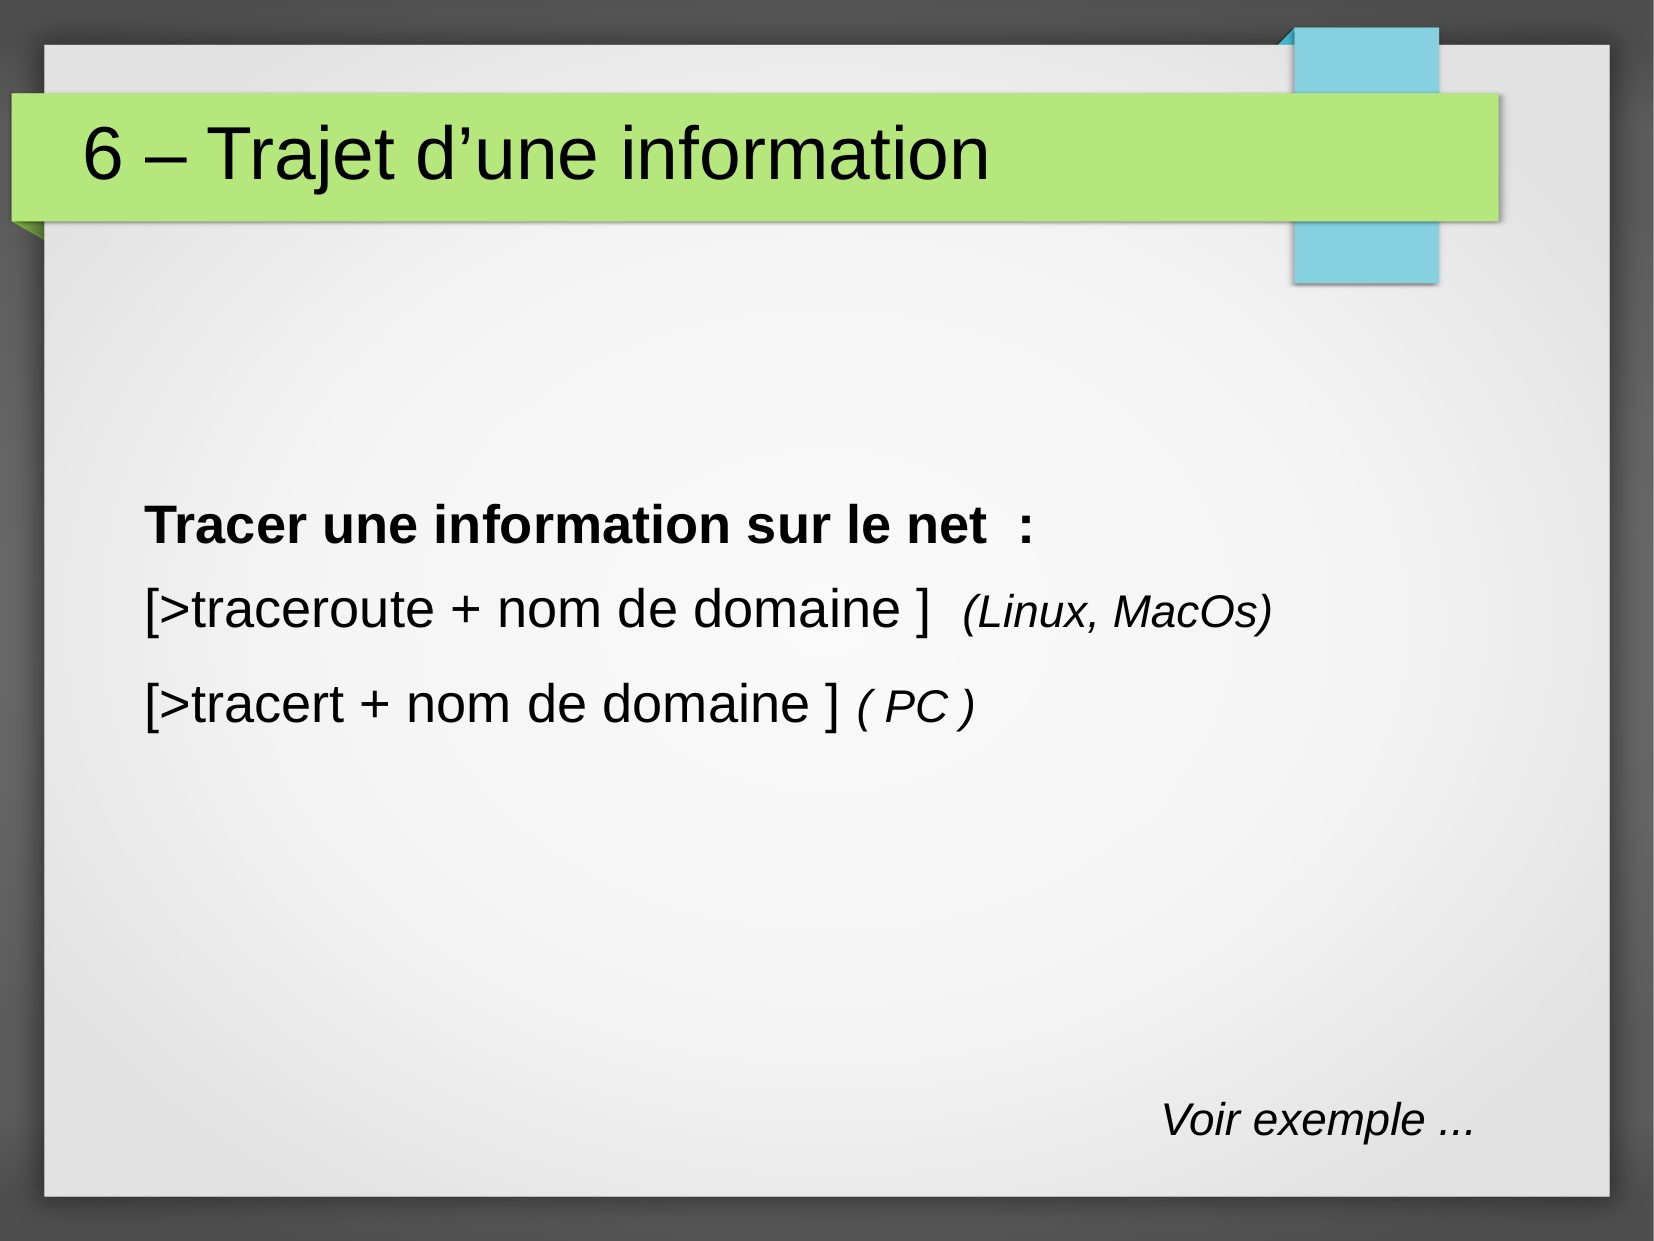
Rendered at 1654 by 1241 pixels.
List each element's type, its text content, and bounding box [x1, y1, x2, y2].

text_box Tracer une information sur le net : [>traceroute + nom de domaine ] (Linux, MacOs) [>tracert + nom de domaine ] ( PC ) [129, 487, 1359, 745]
picture [0, 0, 1654, 1241]
title 6 – Trajet d’une information [82, 69, 1430, 238]
text_box Voir exemple ... [1145, 1086, 1548, 1153]
